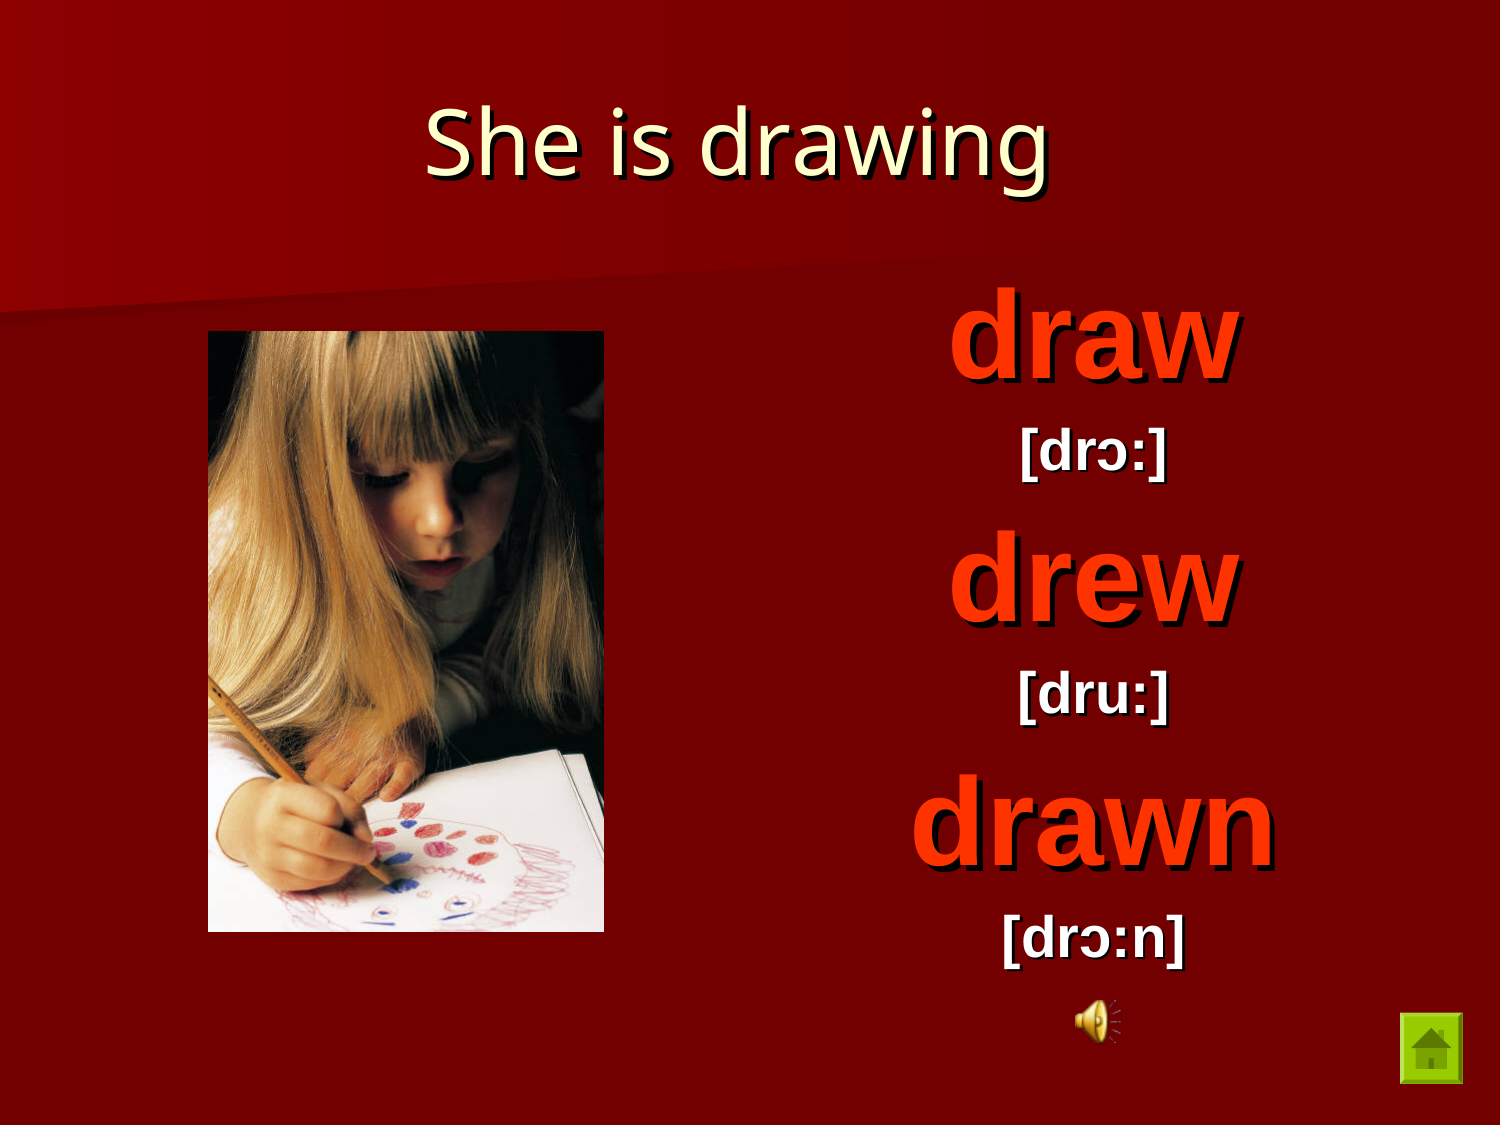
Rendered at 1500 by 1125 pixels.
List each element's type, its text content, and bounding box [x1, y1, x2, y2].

title She is drawing [75, 45, 1426, 233]
picture [1074, 999, 1126, 1051]
text_box [1401, 1012, 1463, 1084]
picture [208, 331, 604, 932]
list draw [drɔ:] drew [dru:] drawn [drɔ:n] [762, 262, 1426, 1000]
